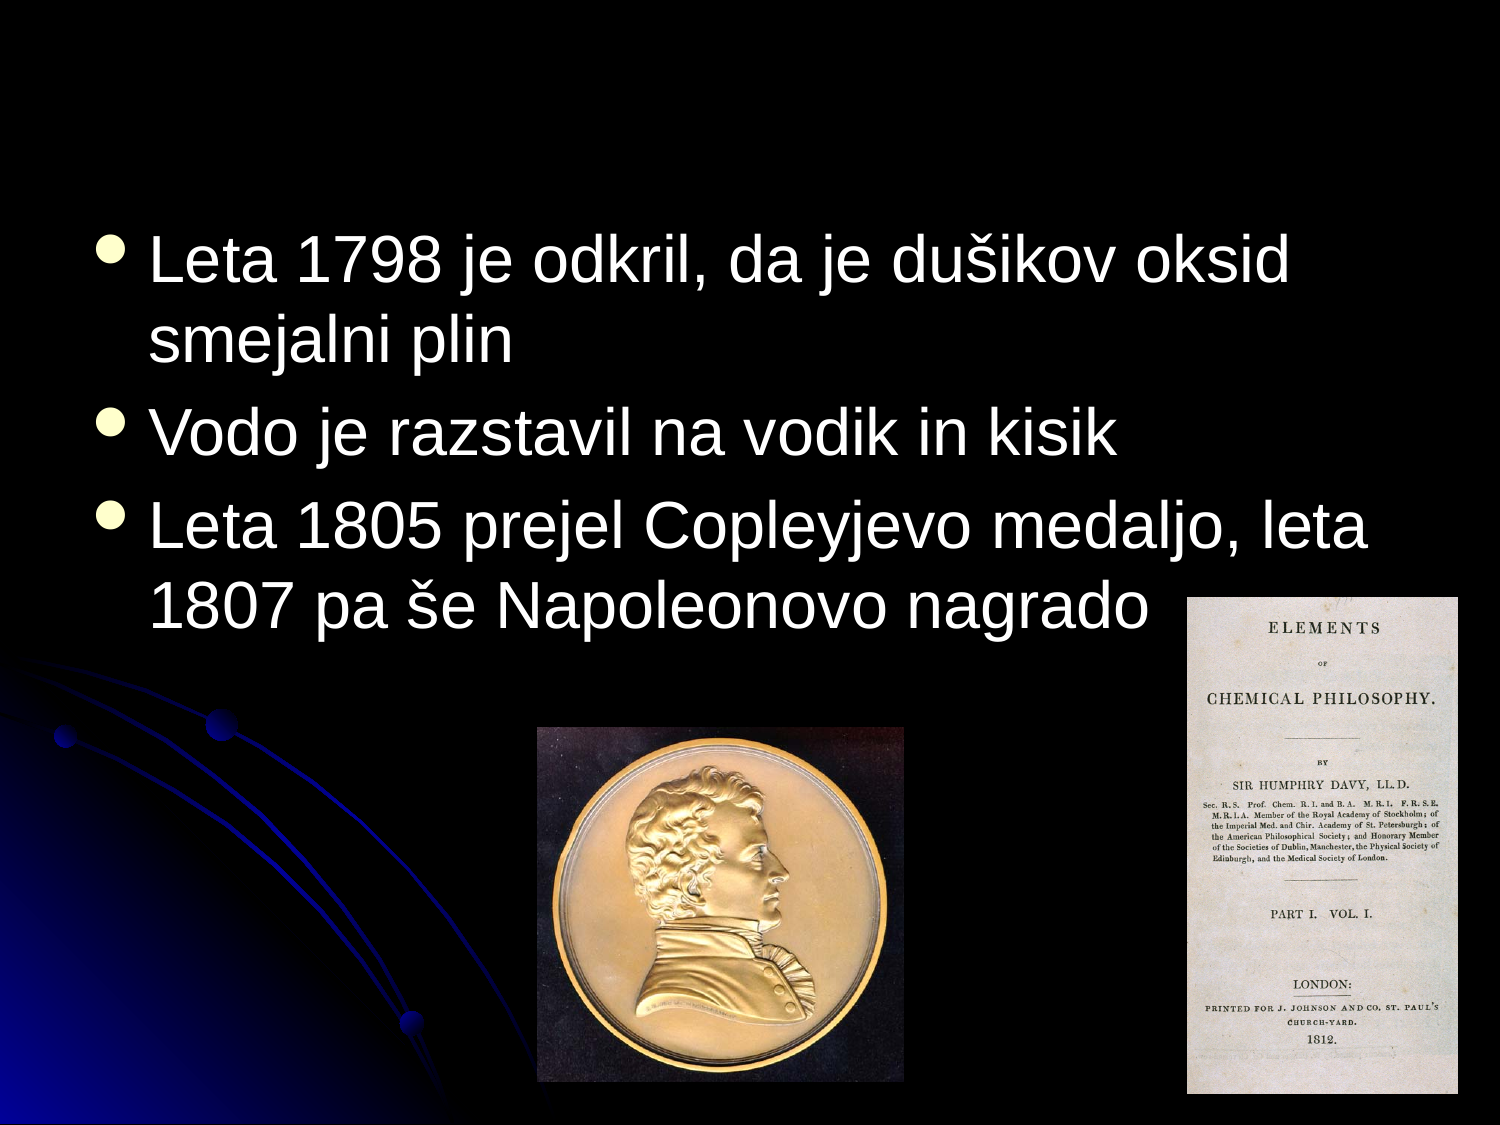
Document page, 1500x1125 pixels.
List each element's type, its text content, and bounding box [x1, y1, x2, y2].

picture [1187, 597, 1458, 1094]
list Leta 1798 je odkril, da je dušikov oksid smejalni plin Vodo je razstavil na vodik in kisik Leta 1805 prejel Copleyjevo medaljo, leta 1807 pa še Napoleonovo nagrado [76, 208, 1427, 952]
picture [537, 727, 904, 1082]
